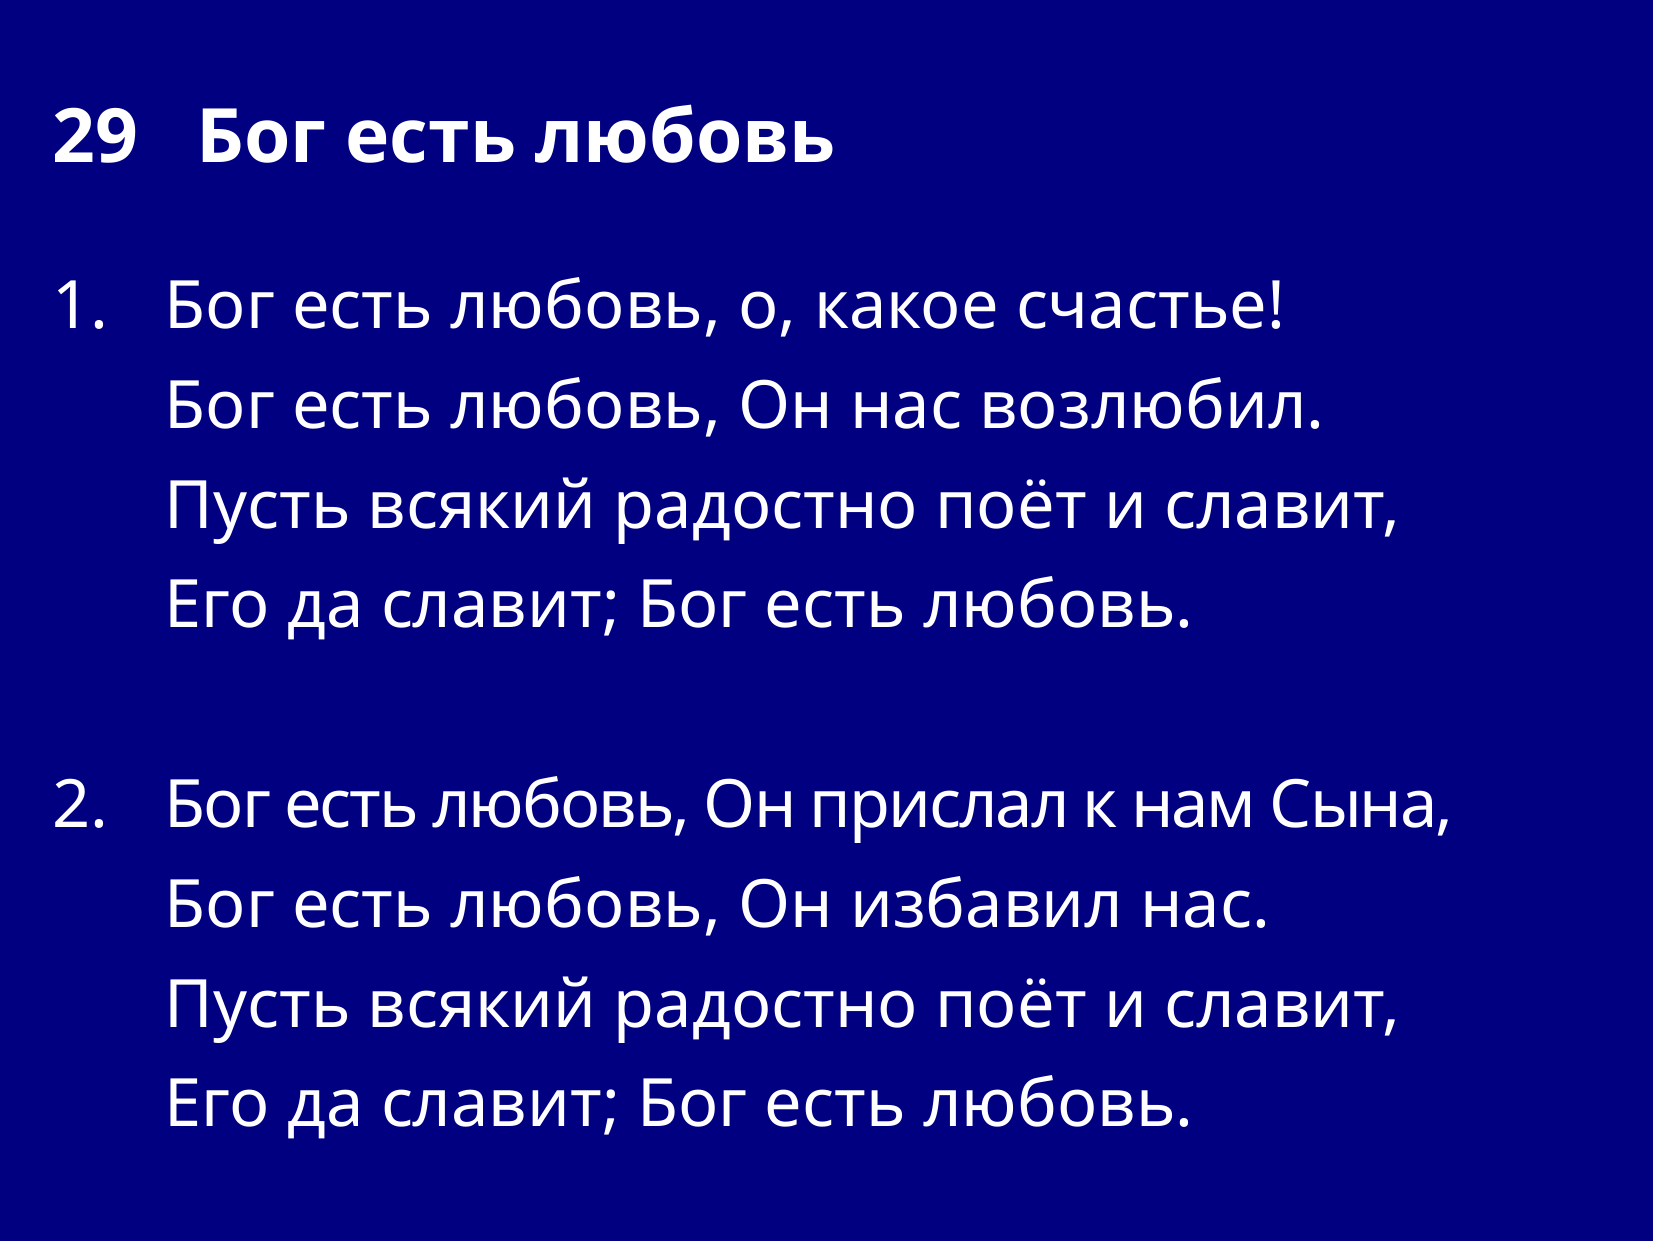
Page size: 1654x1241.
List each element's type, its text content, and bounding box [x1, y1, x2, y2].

text_box 29 Бог есть любовь [37, 75, 1538, 188]
text_box 1. Бог есть любовь, о, какое счастье! Бог есть любовь, Он нас возлюбил. Пусть всякий радостно поёт и славит, Его да славит; Бог есть любовь. 2. Бог есть любовь, Он прислал к нам Сына, Бог есть любовь, Он избавил нас. Пусть всякий радостно поёт и славит, Его да славит; Бог есть любовь. [37, 150, 1653, 1163]
